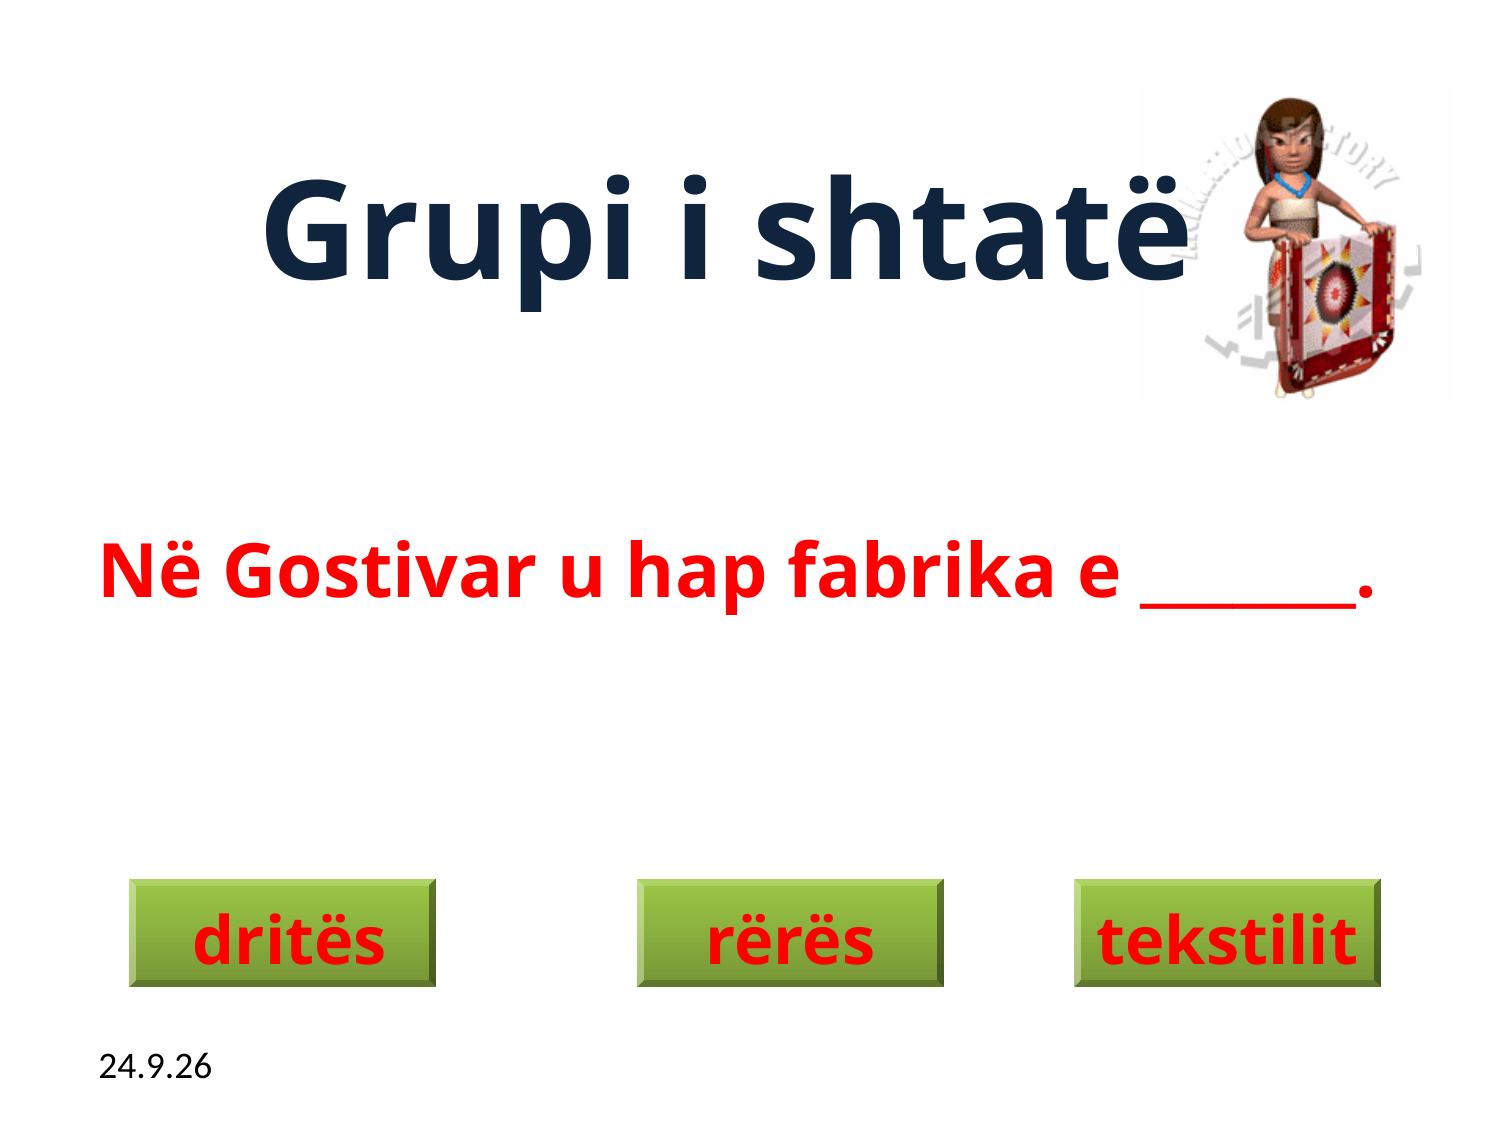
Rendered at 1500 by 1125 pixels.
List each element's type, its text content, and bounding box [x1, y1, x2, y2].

text_box Grupi i shtatë [241, 125, 1212, 308]
text_box Grupi i shtatë [541, 219, 570, 264]
text_box Në Gostivar u hap fabrika e _______. [53, 509, 1424, 707]
text_box rërës [644, 886, 936, 980]
text_box tekstilit [1081, 886, 1373, 980]
picture [1139, 89, 1453, 403]
text_box dritës [136, 886, 428, 980]
